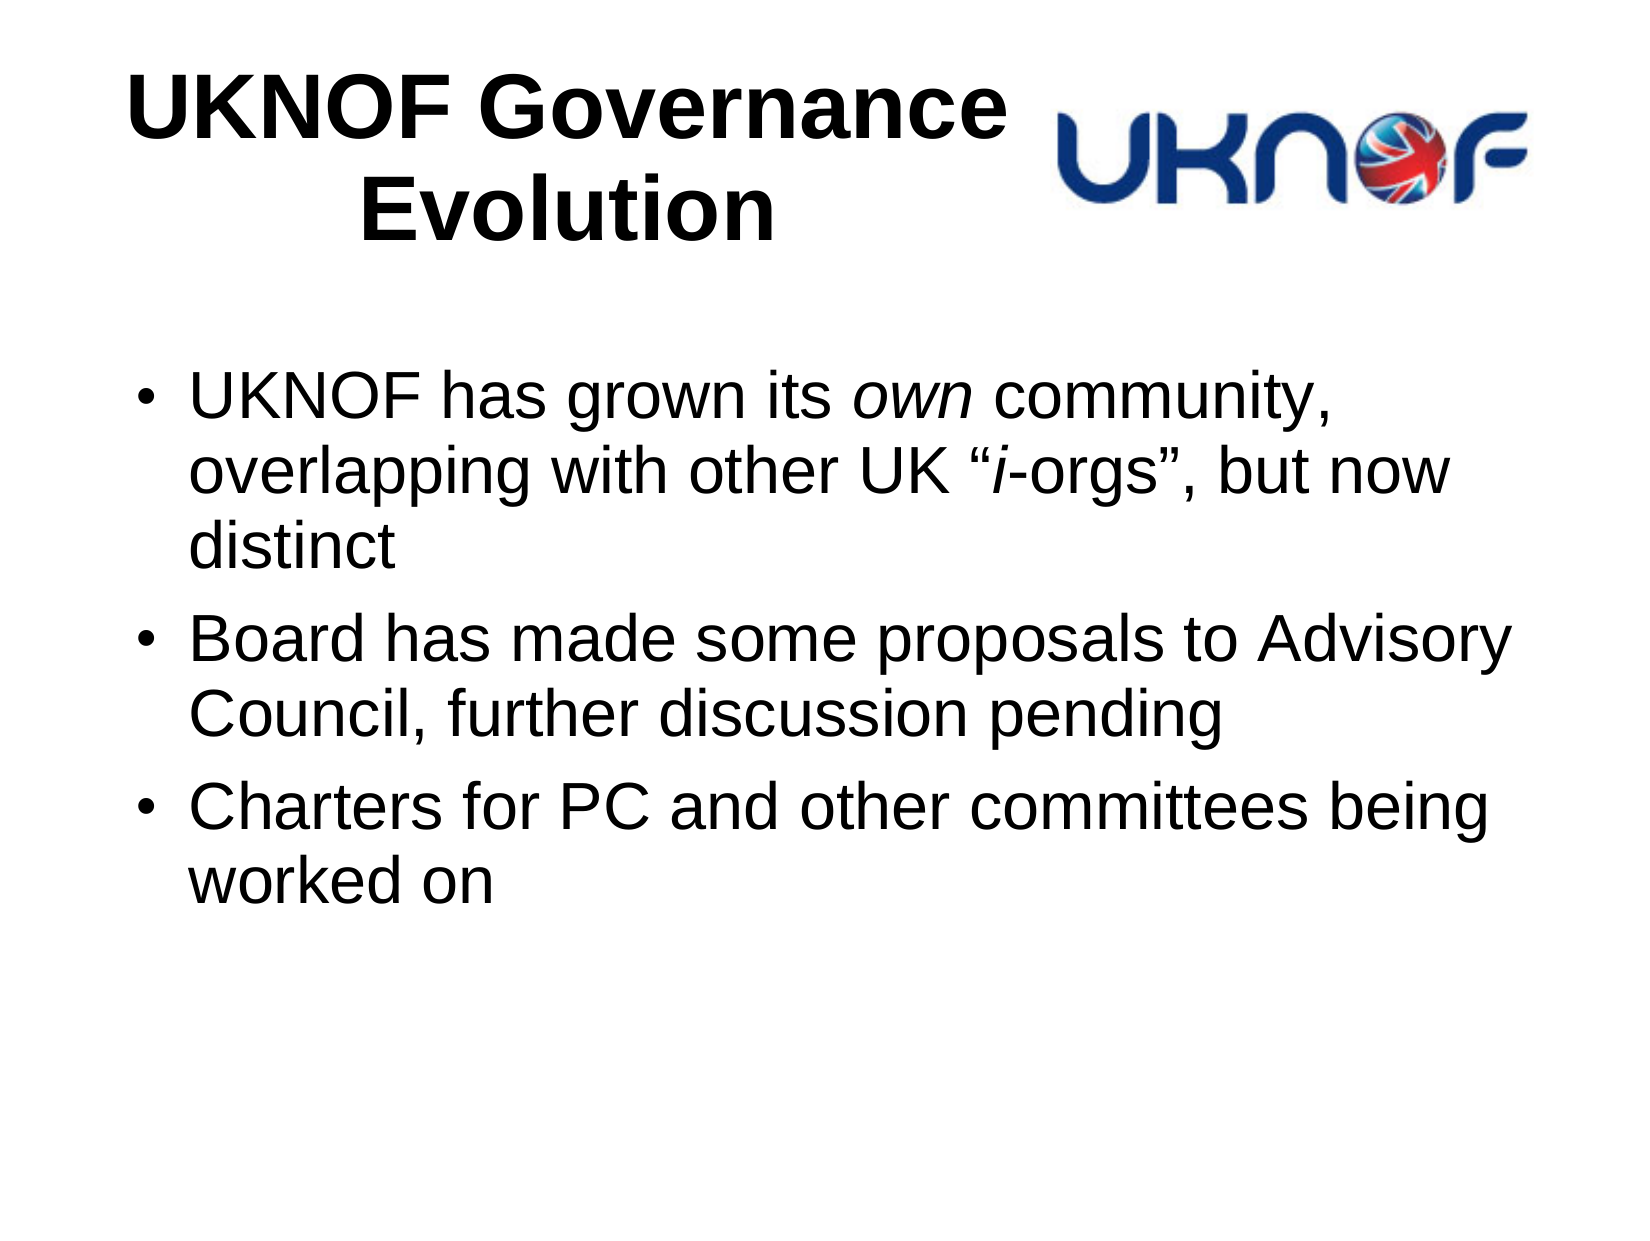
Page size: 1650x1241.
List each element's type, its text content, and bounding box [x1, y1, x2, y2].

title UKNOF Governance Evolution [123, 37, 1013, 279]
list UKNOF has grown its own community, overlapping with other UK “i-orgs”, but now distinct Board has made some proposals to Advisory Council, further discussion pending Charters for PC and other committees being worked on [75, 358, 1576, 1078]
picture [1050, 93, 1536, 225]
